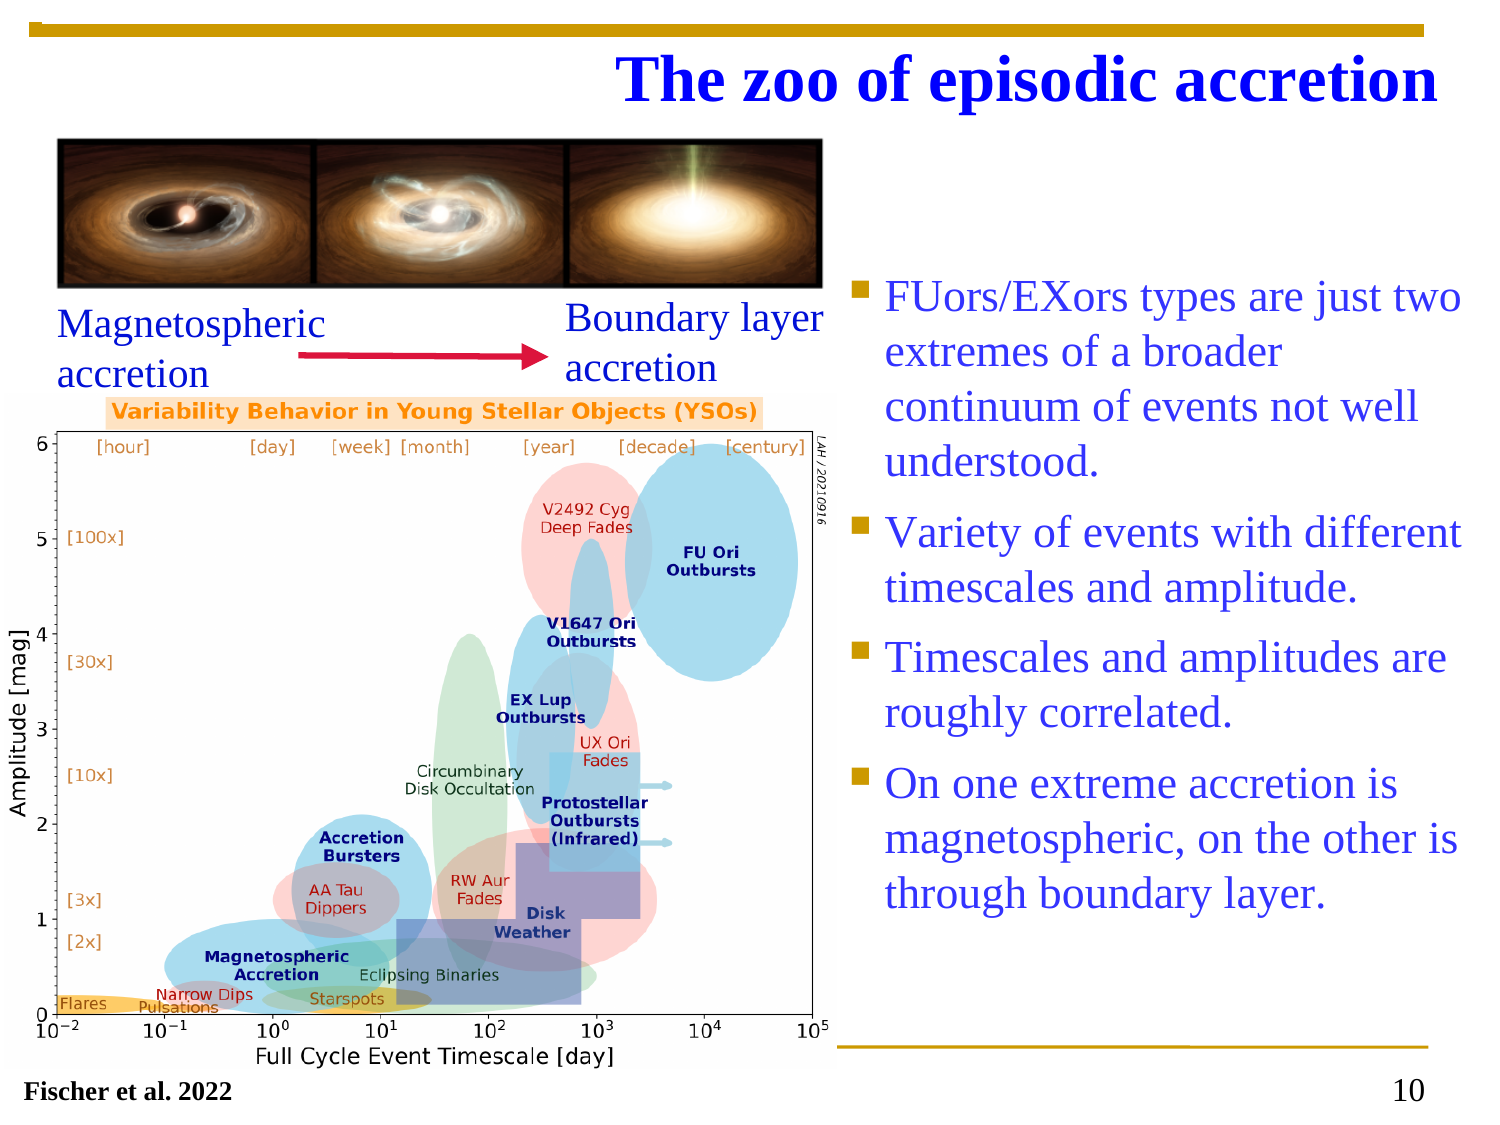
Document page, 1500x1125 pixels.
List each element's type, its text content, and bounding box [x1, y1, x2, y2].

picture [1, 389, 837, 1076]
text_box Boundary layer accretion [550, 282, 834, 389]
text_box Fischer et al. 2022 [8, 1066, 298, 1109]
text_box FUors/EXors types are just two extremes of a broader continuum of events not well understood. Variety of events with different timescales and amplitude. Timescales and amplitudes are roughly correlated. On one extreme accretion is magnetospheric, on the other is through boundary layer. [834, 187, 1488, 1056]
picture [33, 121, 834, 298]
text_box <number> [1092, 1055, 1441, 1116]
text_box The zoo of episodic accretion [600, 26, 1488, 202]
text_box 21 Apr. 2021 [75, 1076, 425, 1121]
text_box Magnetospheric accretion [42, 288, 365, 389]
